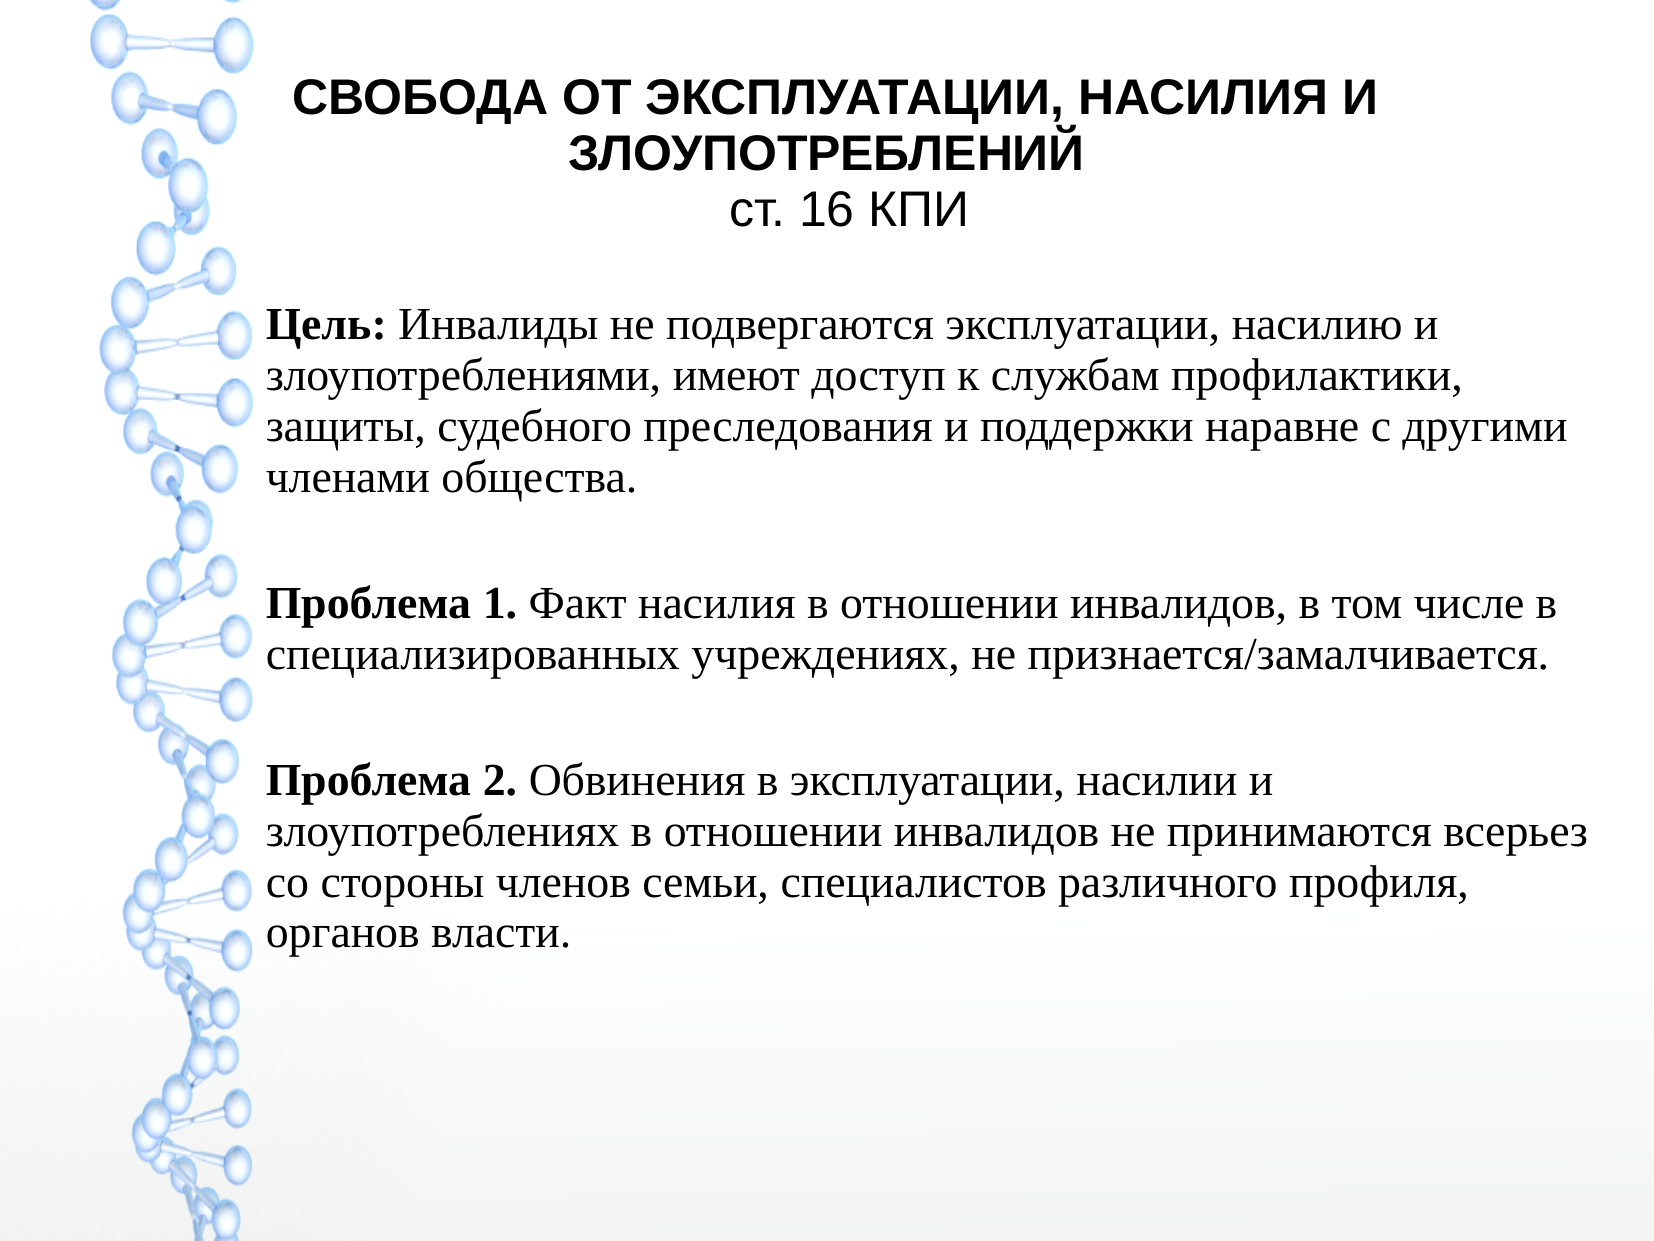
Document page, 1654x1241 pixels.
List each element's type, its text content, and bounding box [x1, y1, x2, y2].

list Цель: Инвалиды не подвергаются эксплуатации, насилию и злоупотреблениями, имеют доступ к службам профилактики, защиты, судебного преследования и поддержки наравне с другими членами общества. Проблема 1. Факт насилия в отношении инвалидов, в том числе в специализированных учреждениях, не признается/замалчивается. Проблема 2. Обвинения в эксплуатации, насилии и злоупотреблениях в отношении инвалидов не принимаются всерьез со стороны членов семьи, специалистов различного профиля, органов власти. [265, 299, 1595, 1019]
title СВОБОДА ОТ ЭКСПЛУАТАЦИИ, НАСИЛИЯ И ЗЛОУПОТРЕБЛЕНИЙ ст. 16 КПИ [82, 49, 1571, 257]
picture [0, 0, 1654, 1241]
